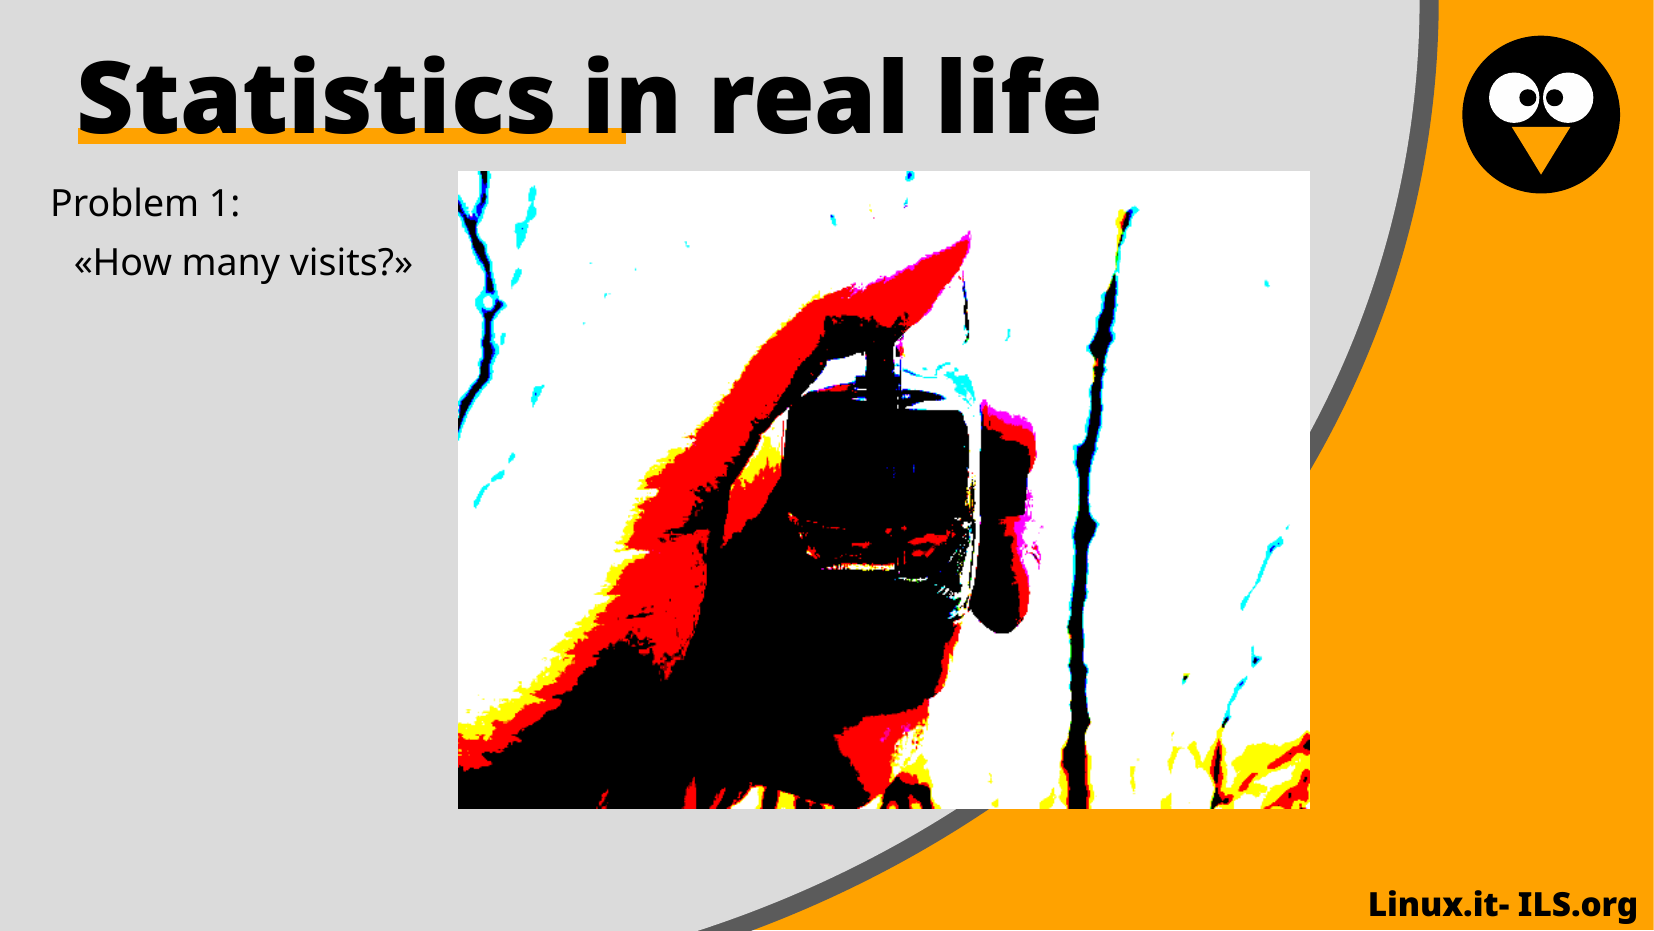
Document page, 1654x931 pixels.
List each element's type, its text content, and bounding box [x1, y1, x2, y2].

text_box Problem 1: [35, 169, 378, 228]
text_box «How many visits?» [59, 227, 438, 331]
text_box Linux.it- ILS.org [1346, 874, 1654, 927]
title Statistics in real life [76, 0, 1418, 266]
picture [458, 171, 1310, 810]
